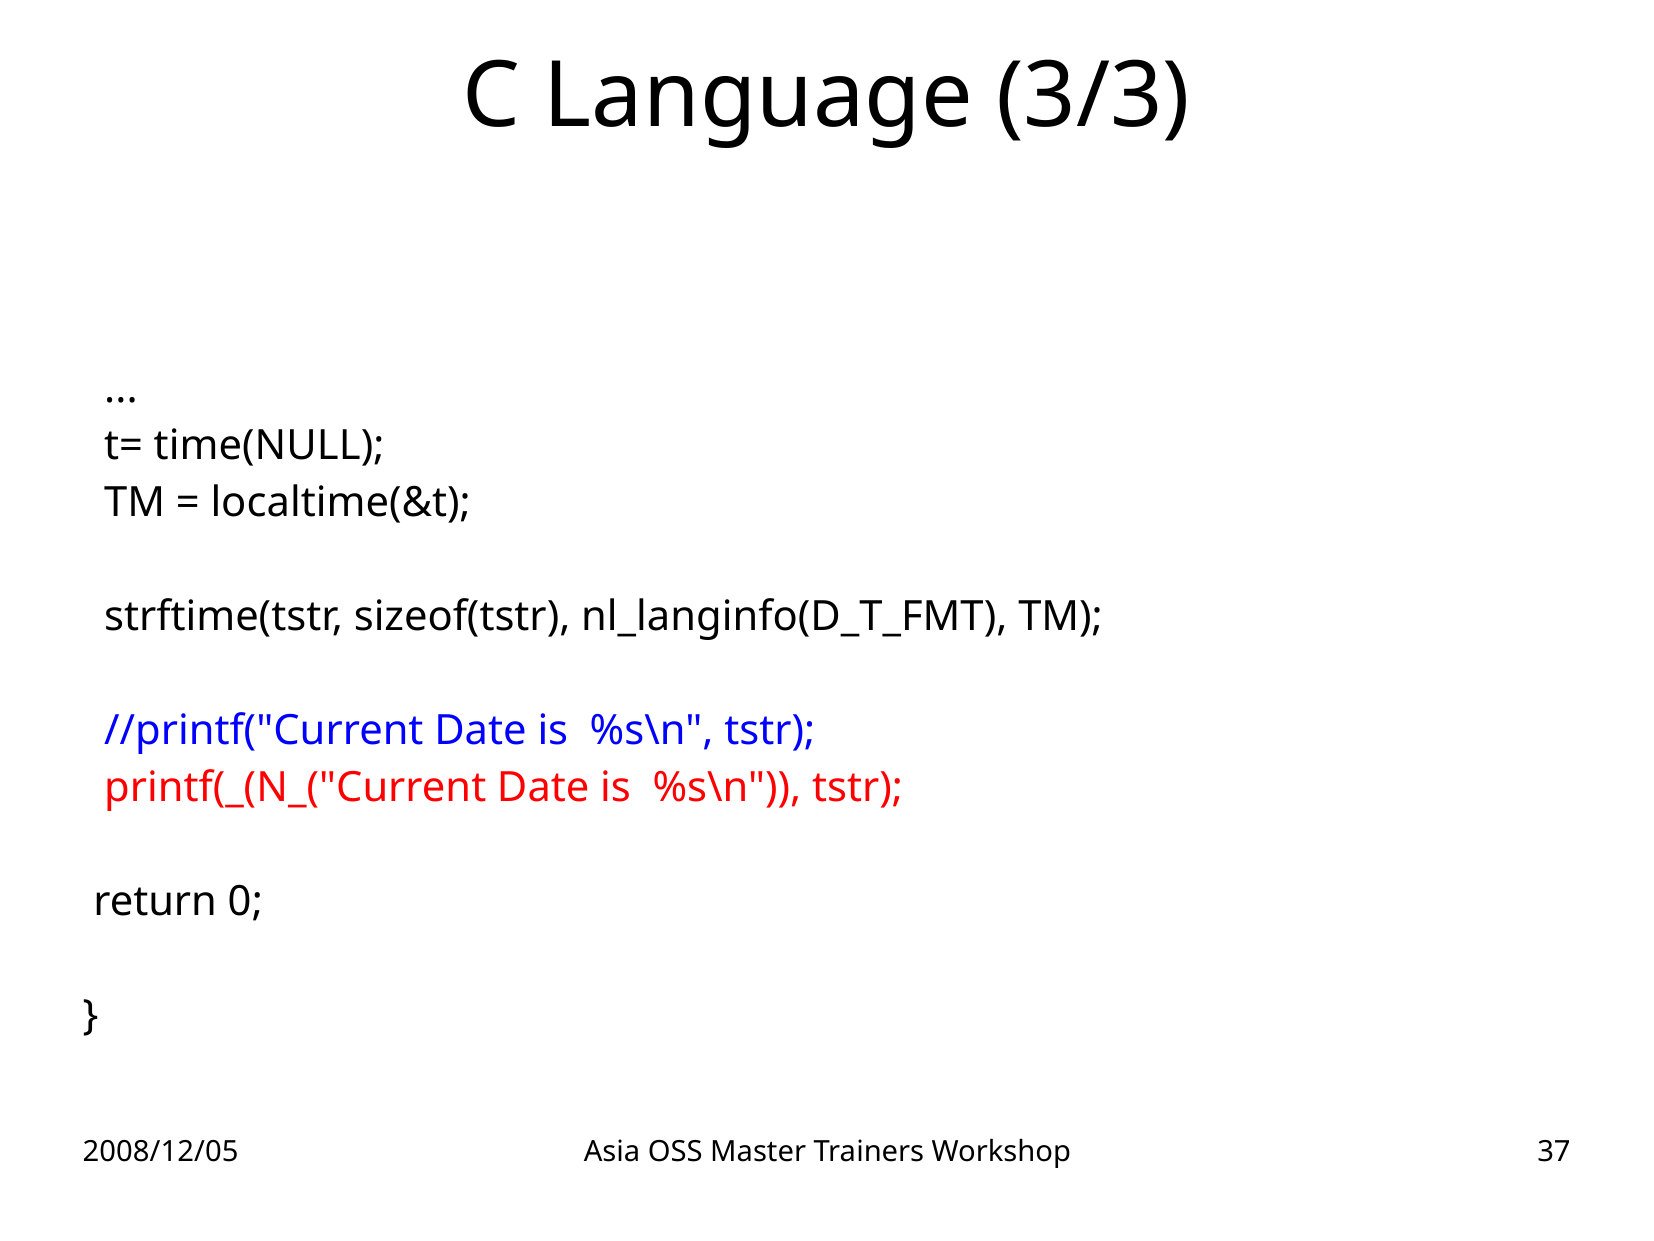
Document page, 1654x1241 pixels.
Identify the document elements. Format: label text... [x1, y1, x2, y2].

title C Language (3/3) [82, 49, 1571, 257]
subtitle ... t= time(NULL); TM = localtime(&t); strftime(tstr, sizeof(tstr), nl_langinfo(D_T_FMT), TM); //printf("Current Date is %s\n", tstr); printf(_(N_("Current Date is %s\n")), tstr); return 0; } [82, 290, 1571, 1109]
